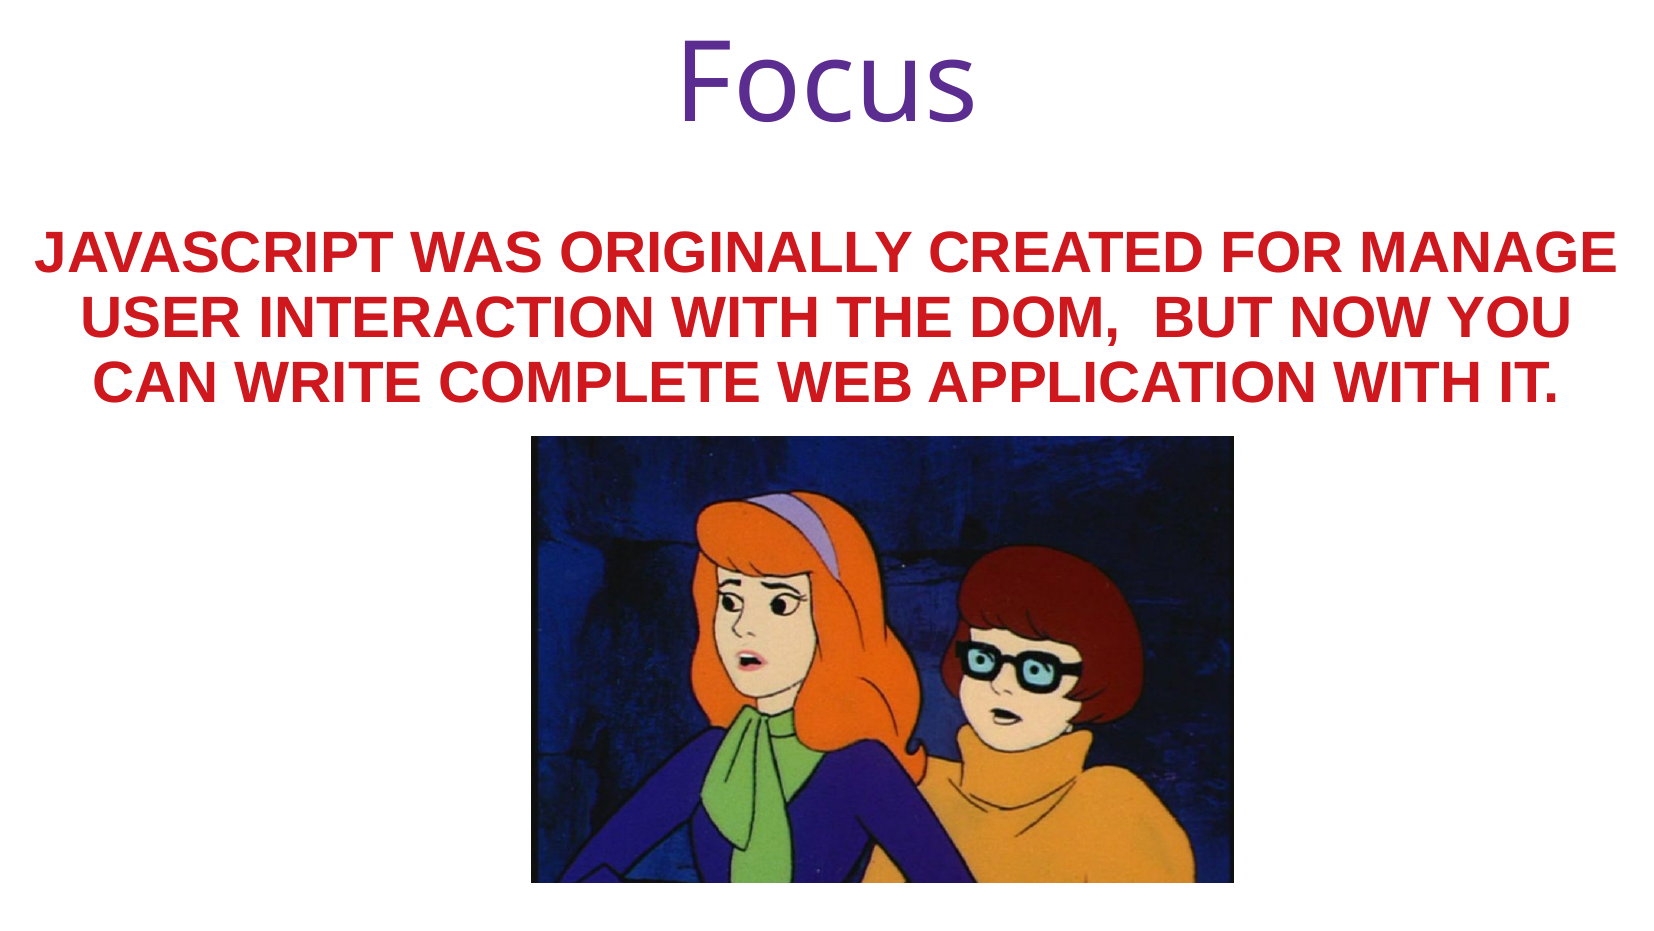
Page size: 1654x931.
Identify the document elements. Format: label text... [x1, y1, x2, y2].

picture [531, 436, 1234, 883]
text_box JAVASCRIPT WAS ORIGINALLY CREATED FOR MANAGE USER INTERACTION WITH THE DOM, BUT NOW YOU CAN WRITE COMPLETE WEB APPLICATION WITH IT. [0, 212, 1654, 488]
title Focus [0, 0, 1654, 156]
